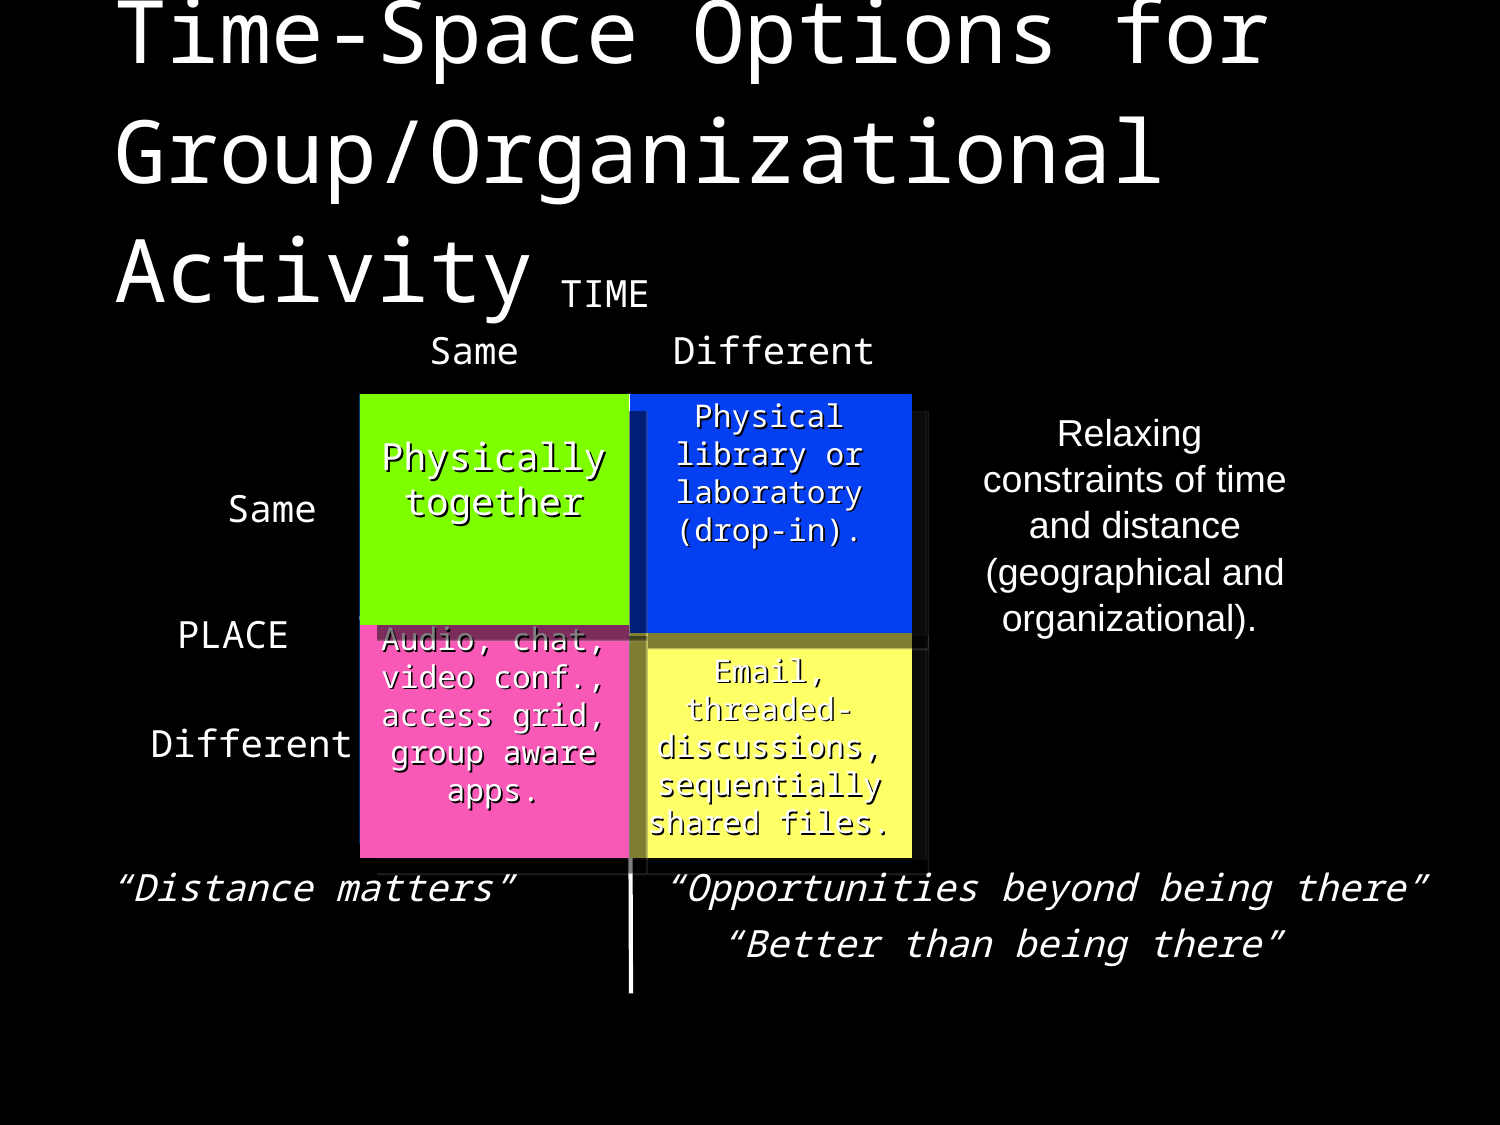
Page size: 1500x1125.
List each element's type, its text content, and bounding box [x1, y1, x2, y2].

text_box Relaxing constraints of time and distance (geographical and organizational). [961, 415, 1309, 632]
text_box Email, threaded- discussions, sequentially shared files. [635, 633, 904, 863]
text_box Different [150, 720, 354, 766]
text_box “Opportunities beyond being there” [662, 865, 1428, 911]
text_box PLACE [176, 610, 290, 657]
text_box TIME [560, 270, 651, 316]
title Time-Space Options for Group/Organizational Activity [109, 18, 1354, 280]
text_box Audio, chat, video conf., access grid, group aware apps. [365, 632, 622, 808]
text_box Same [226, 484, 317, 530]
text_box [359, 393, 629, 858]
text_box “Distance matters” [110, 865, 516, 911]
text_box Physically together [365, 415, 622, 632]
text_box Same [429, 326, 520, 372]
text_box [630, 393, 912, 858]
text_box Physical library or laboratory (drop-in). [635, 393, 904, 625]
text_box Different [672, 326, 876, 372]
text_box “Better than being there” [721, 922, 1284, 967]
